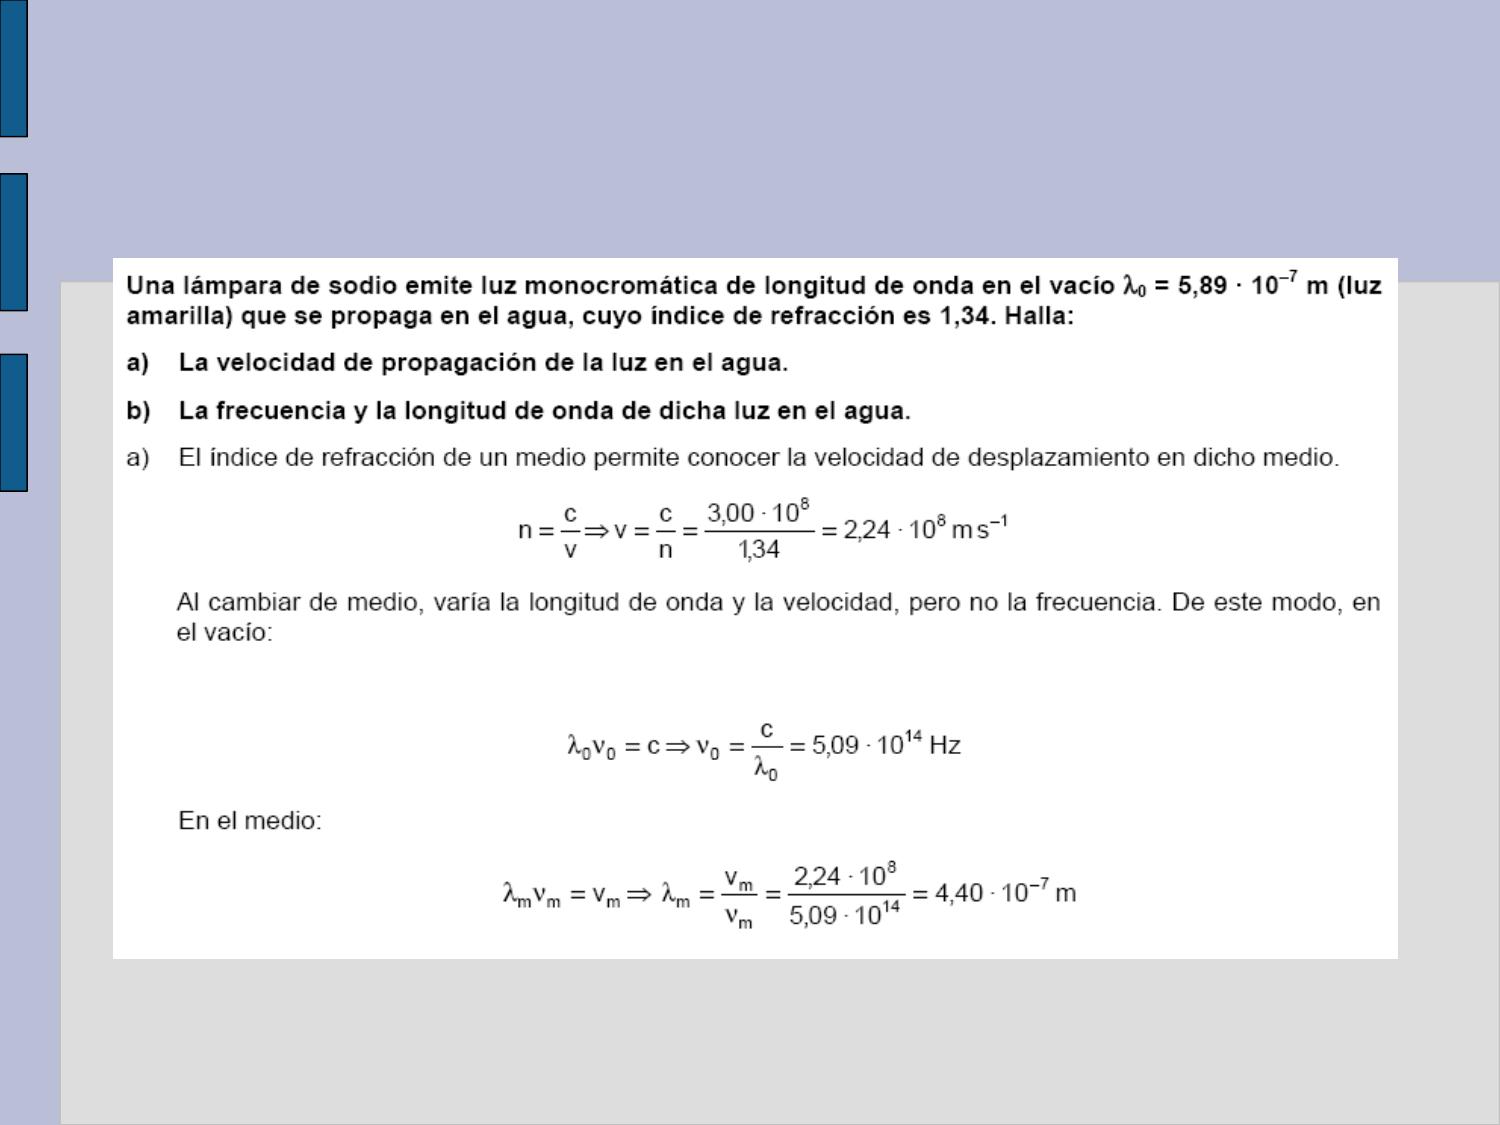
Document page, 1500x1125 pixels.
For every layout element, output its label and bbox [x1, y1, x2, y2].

picture [113, 258, 1398, 959]
